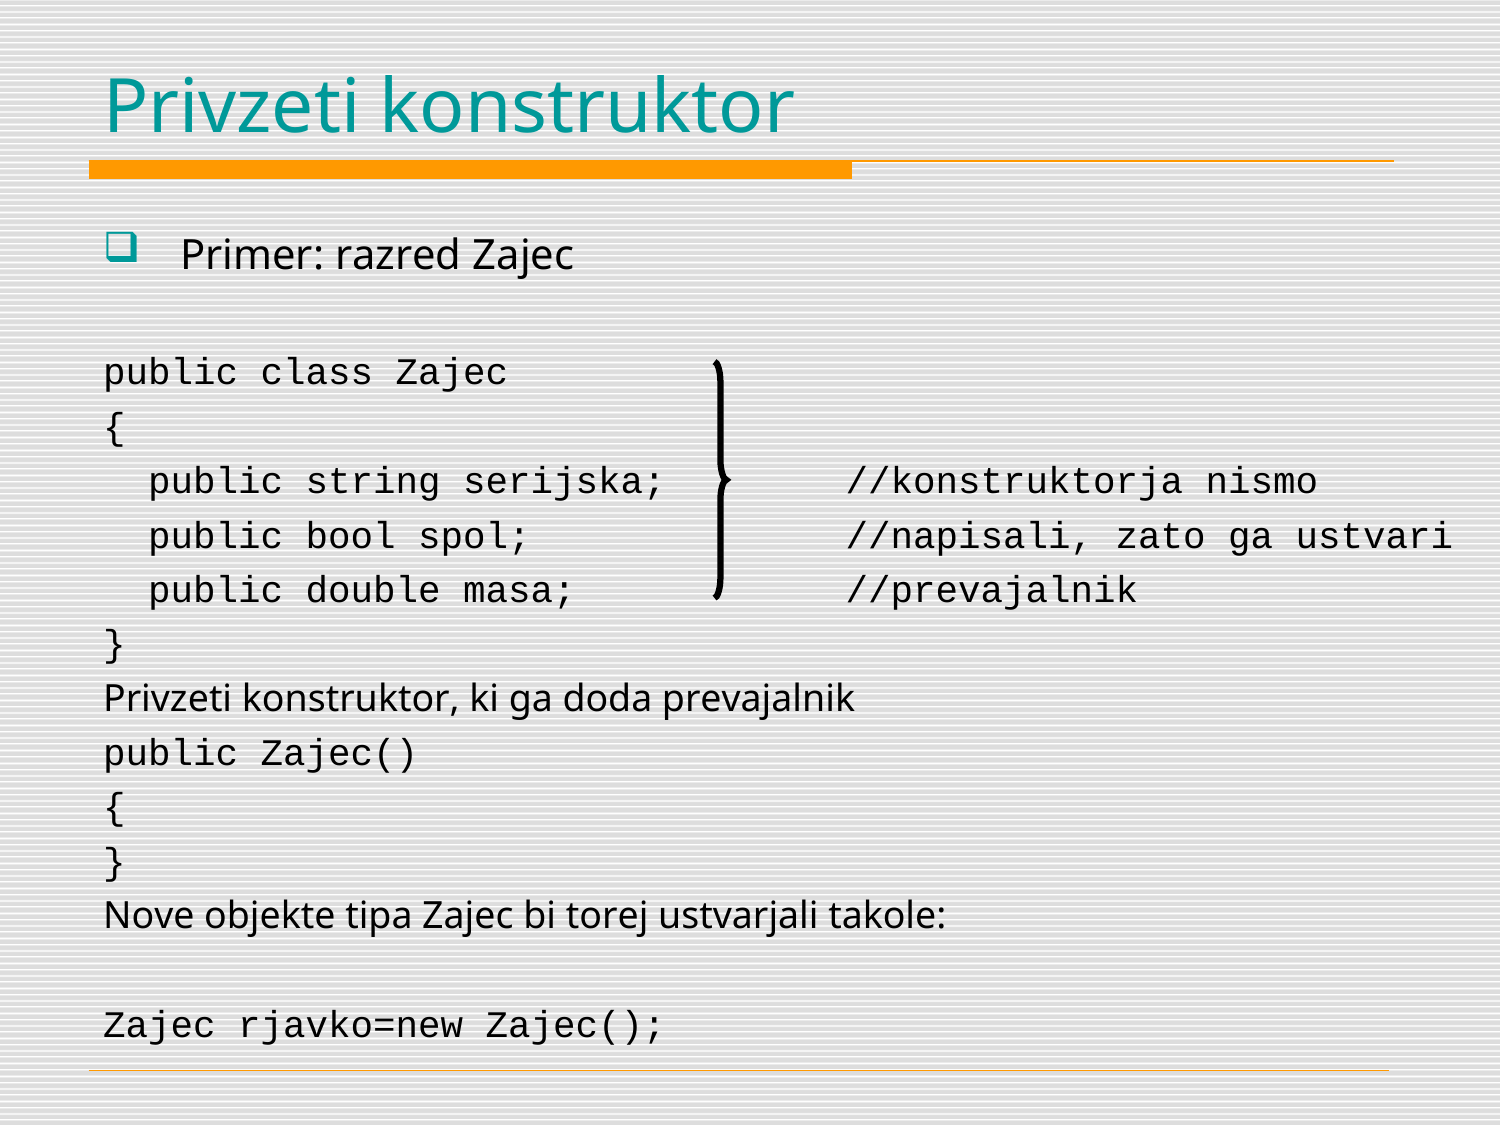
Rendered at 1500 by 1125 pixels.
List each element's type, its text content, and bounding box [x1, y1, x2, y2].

picture [0, 0, 1500, 1125]
title Privzeti konstruktor [88, 42, 1401, 155]
list Primer: razred Zajec public class Zajec { public string serijska; //konstruktorja nismo public bool spol; //napisali, zato ga ustvari public double masa; //prevajalnik } Privzeti konstruktor, ki ga doda prevajalnik public Zajec() { } Nove objekte tipa Zajec bi torej ustvarjali takole: Zajec rjavko=new Zajec(); [88, 220, 1471, 1059]
